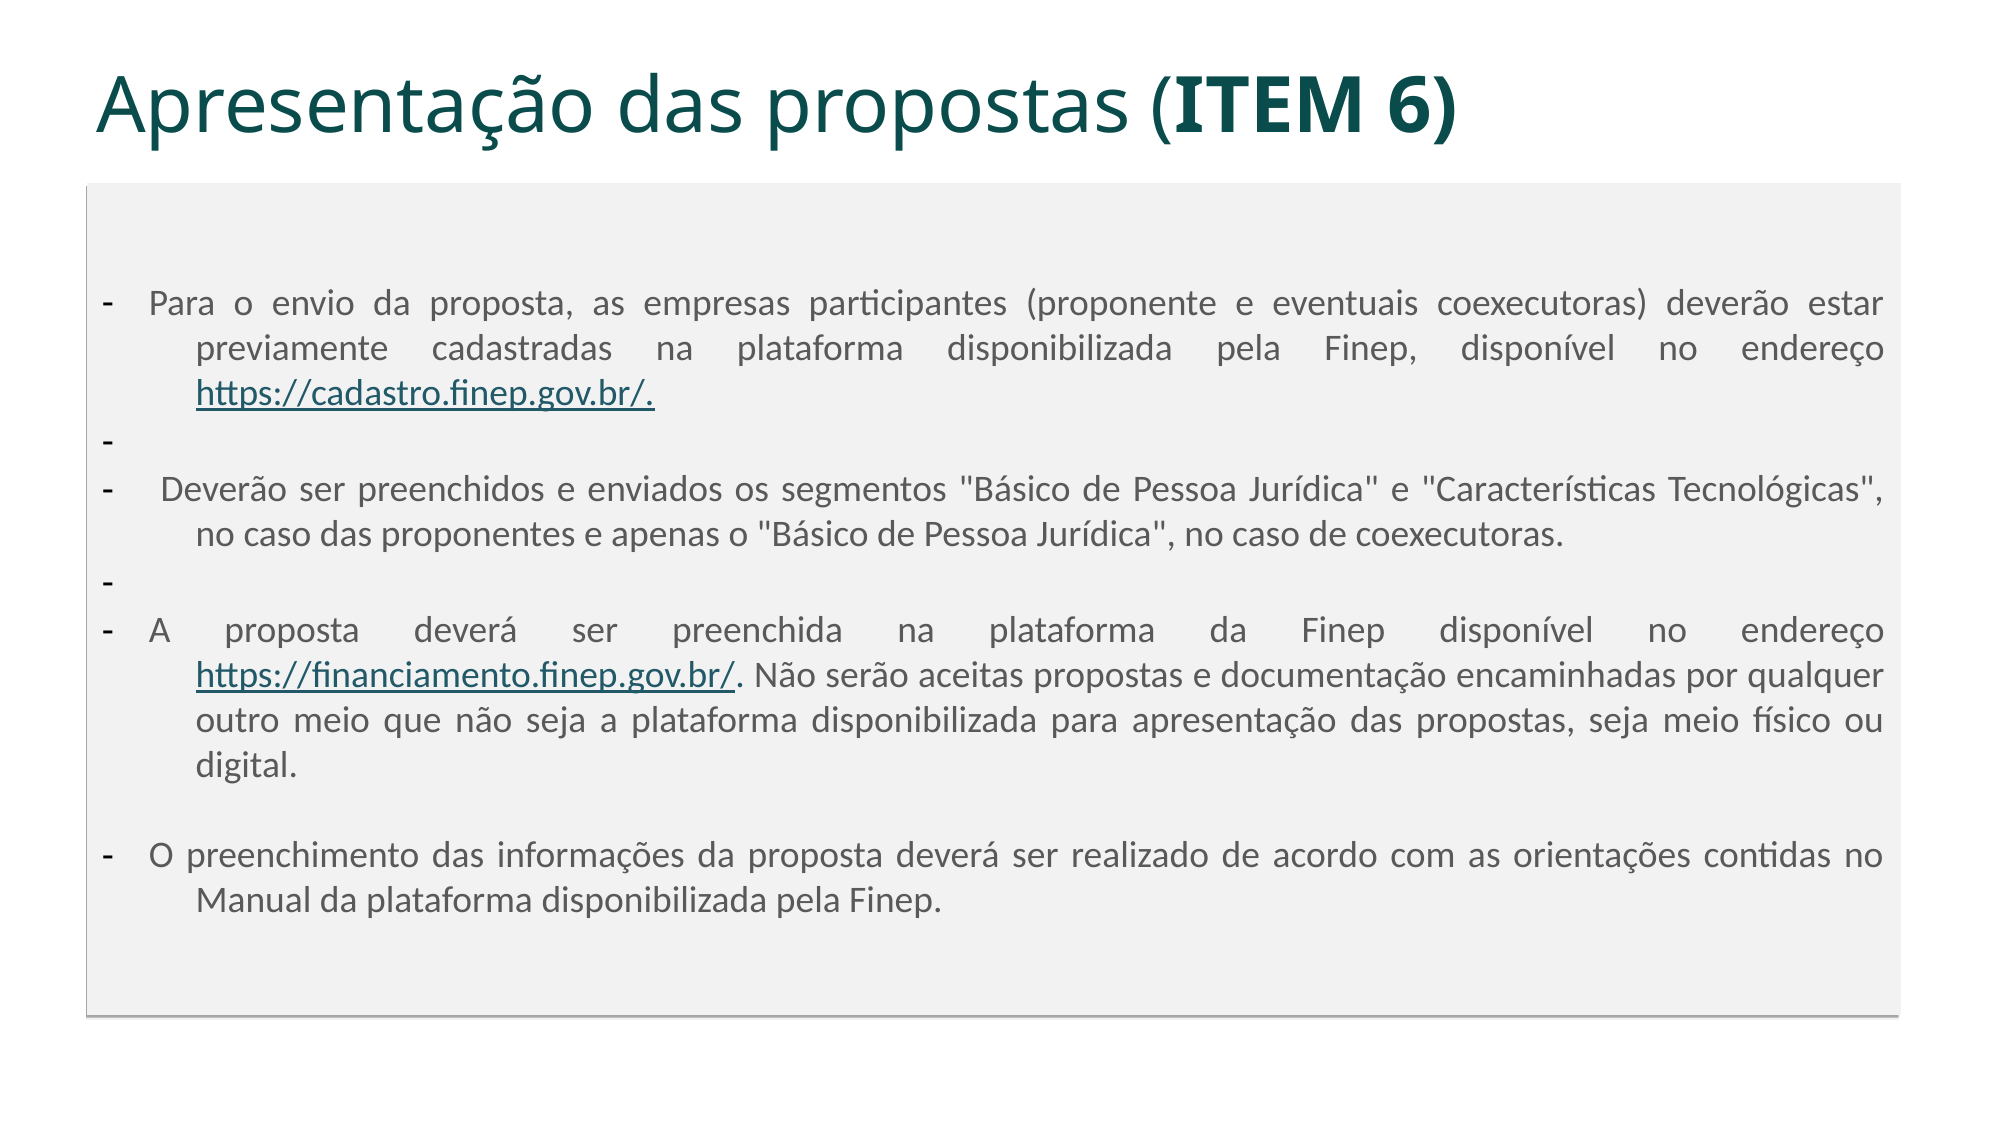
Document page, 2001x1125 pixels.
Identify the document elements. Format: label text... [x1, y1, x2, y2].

text_box Apresentação das propostas (ITEM 6) [76, 40, 1965, 163]
text_box Para o envio da proposta, as empresas participantes (proponente e eventuais coexecutoras) deverão estar previamente cadastradas na plataforma disponibilizada pela Finep, disponível no endereço https://cadastro.finep.gov.br/. Deverão ser preenchidos e enviados os segmentos "Básico de Pessoa Jurídica" e "Características Tecnológicas", no caso das proponentes e apenas o "Básico de Pessoa Jurídica", no caso de coexecutoras. A proposta deverá ser preenchida na plataforma da Finep disponível no endereço https://financiamento.finep.gov.br/. Não serão aceitas propostas e documentação encaminhadas por qualquer outro meio que não seja a plataforma disponibilizada para apresentação das propostas, seja meio físico ou digital. O preenchimento das informações da proposta deverá ser realizado de acordo com as orientações contidas no Manual da plataforma disponibilizada pela Finep. [87, 183, 1901, 1015]
